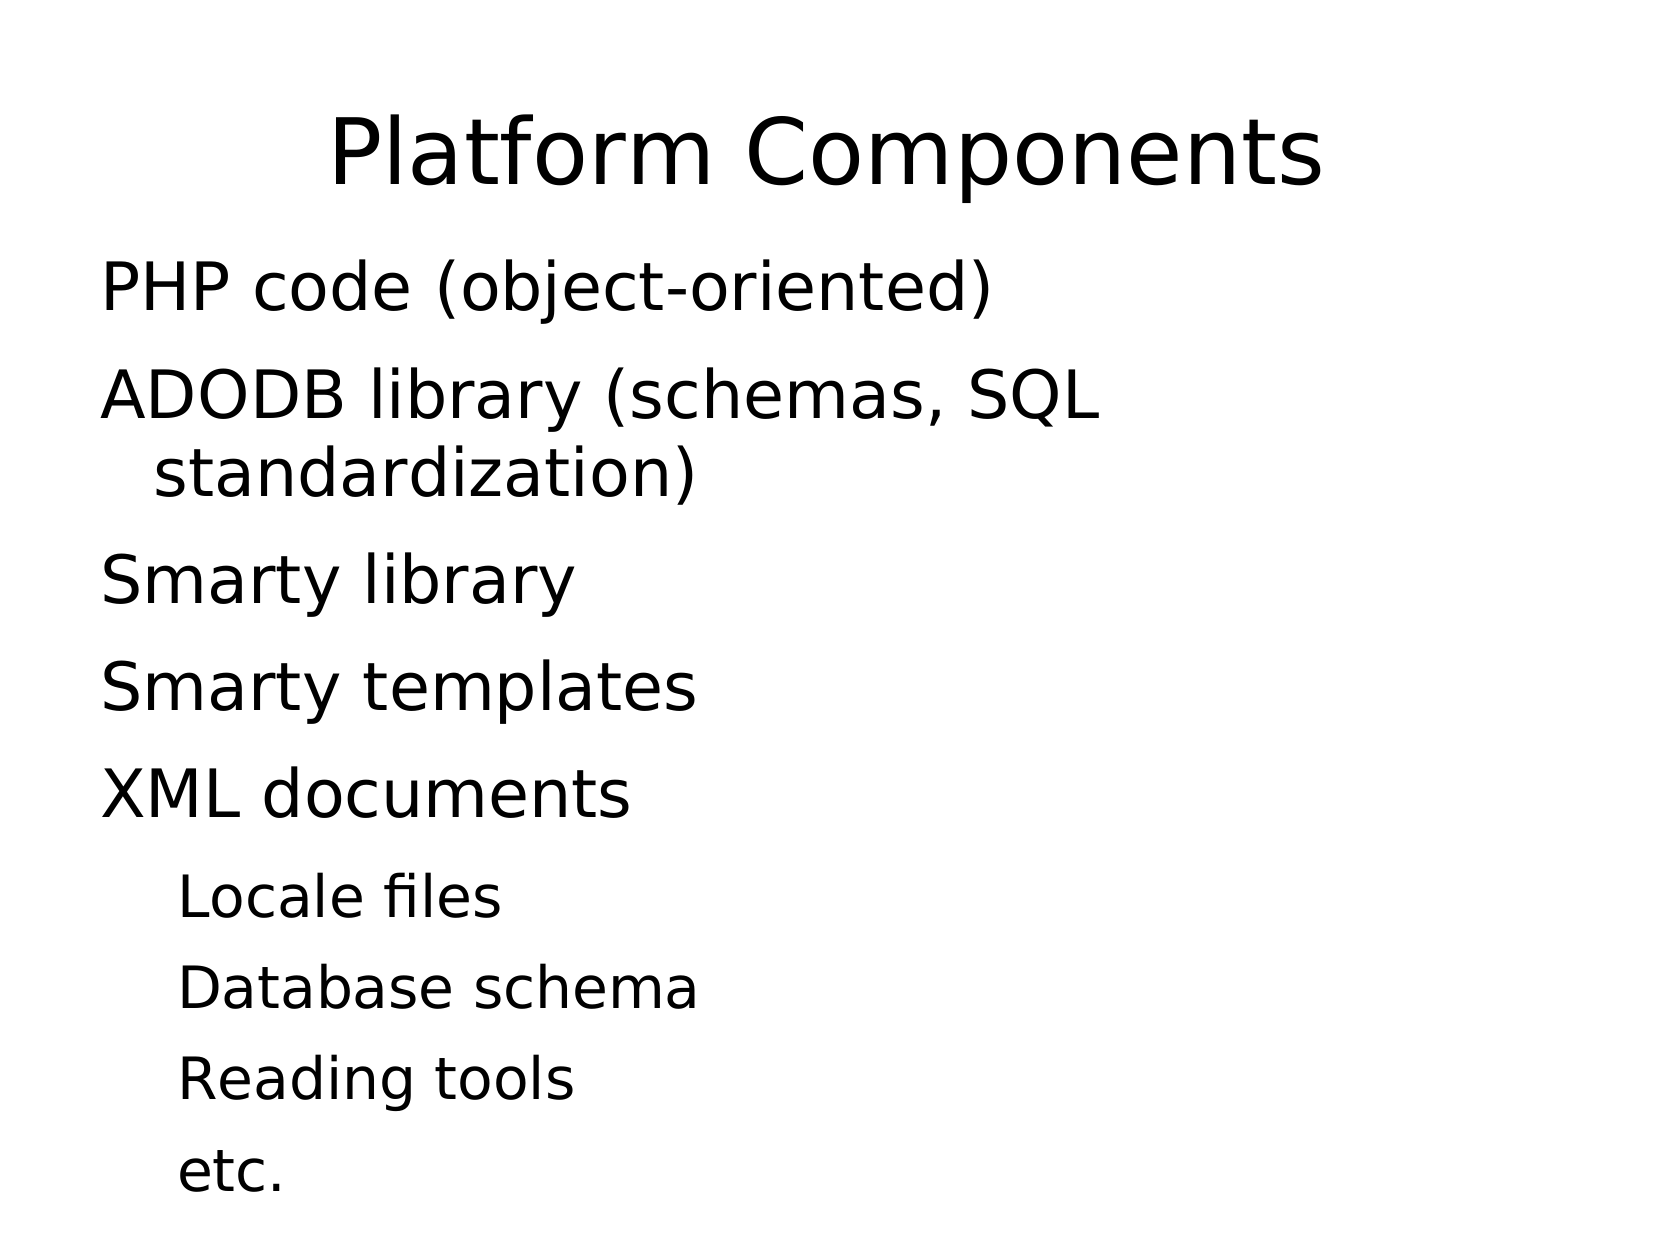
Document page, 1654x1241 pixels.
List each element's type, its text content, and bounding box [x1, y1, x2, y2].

list PHP code (object-oriented) ADODB library (schemas, SQL standardization) Smarty library Smarty templates XML documents Locale files Database schema Reading tools etc. [82, 248, 1571, 1206]
title Platform Components [82, 56, 1571, 248]
